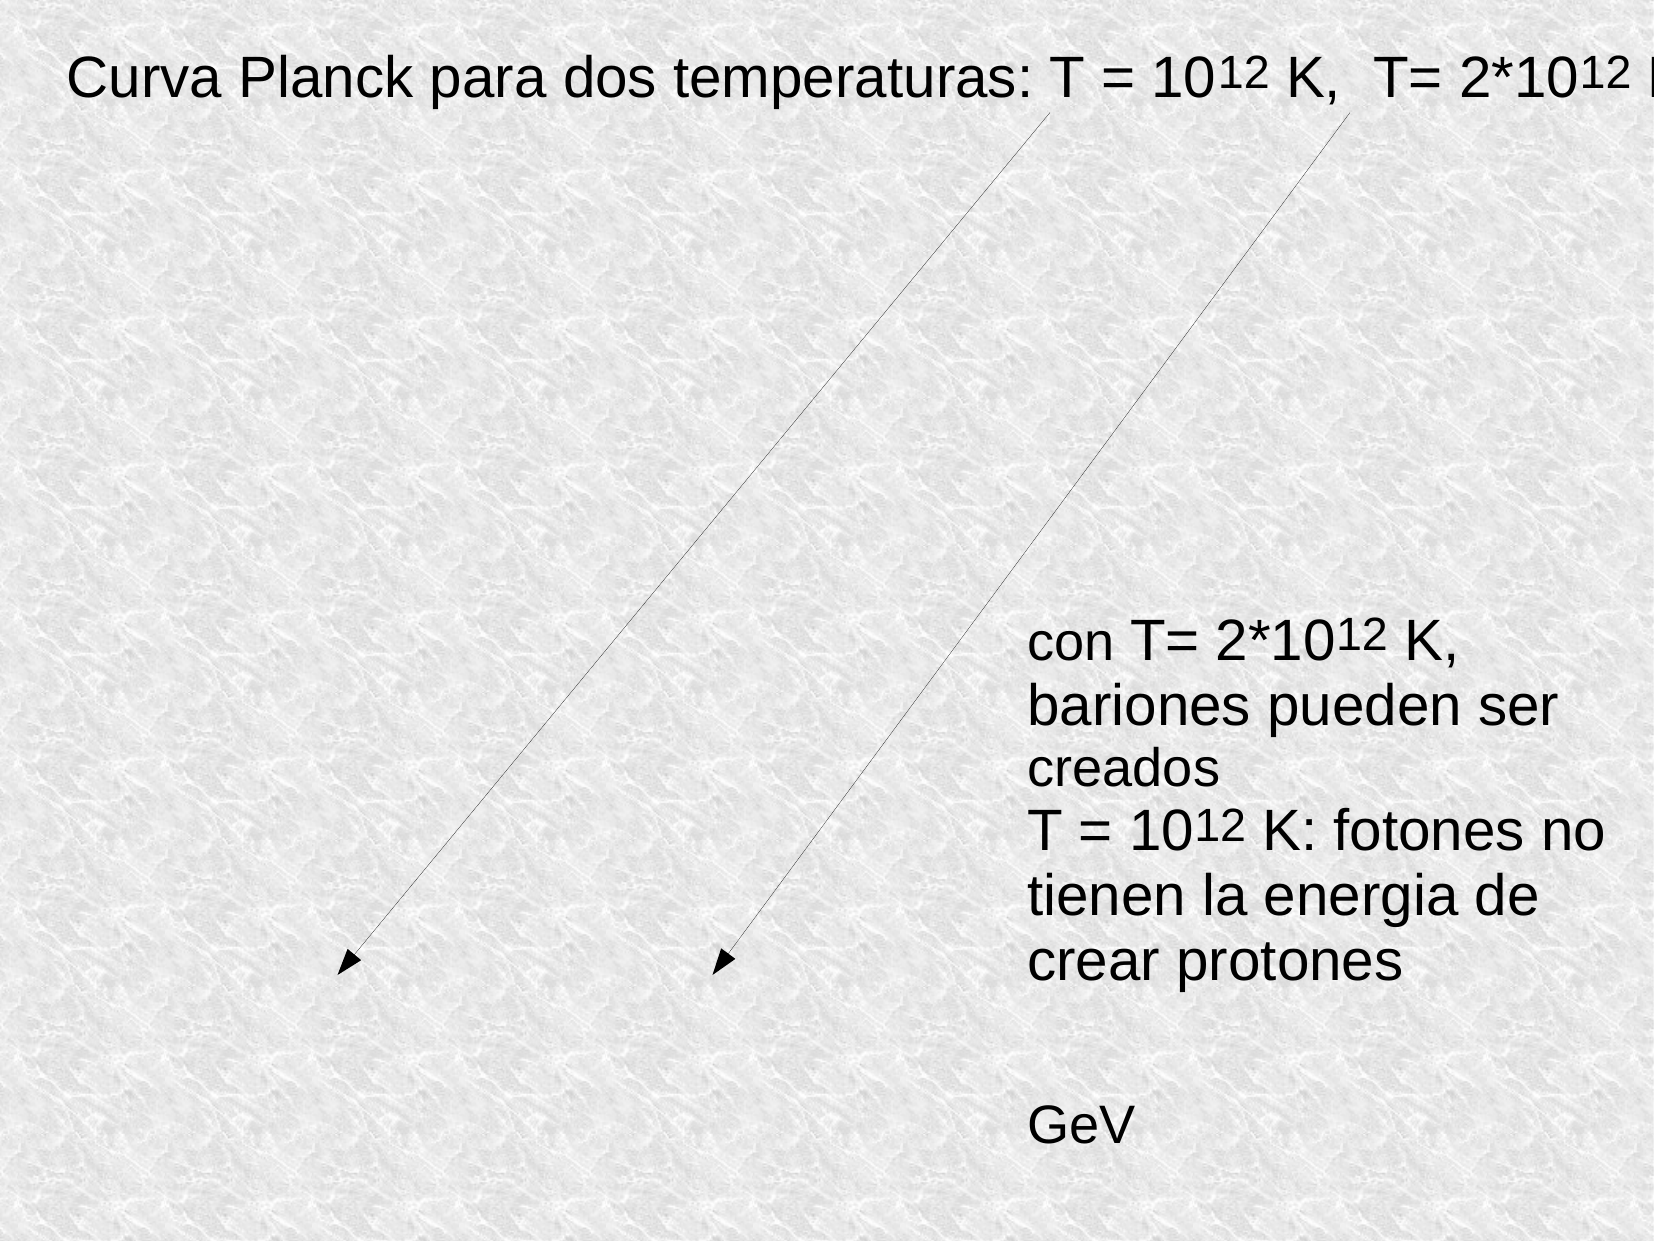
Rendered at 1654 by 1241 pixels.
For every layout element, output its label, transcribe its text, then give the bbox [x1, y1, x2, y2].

text_box Curva Planck para dos temperaturas: T = 1012 K, T= 2*1012 K [52, 37, 1575, 124]
text_box GeV [1012, 1087, 1145, 1168]
picture [0, 0, 1654, 1241]
text_box con T= 2*1012 K, bariones pueden ser creados T = 1012 K: fotones no tienen la energia de crear protones [1012, 600, 1578, 1100]
